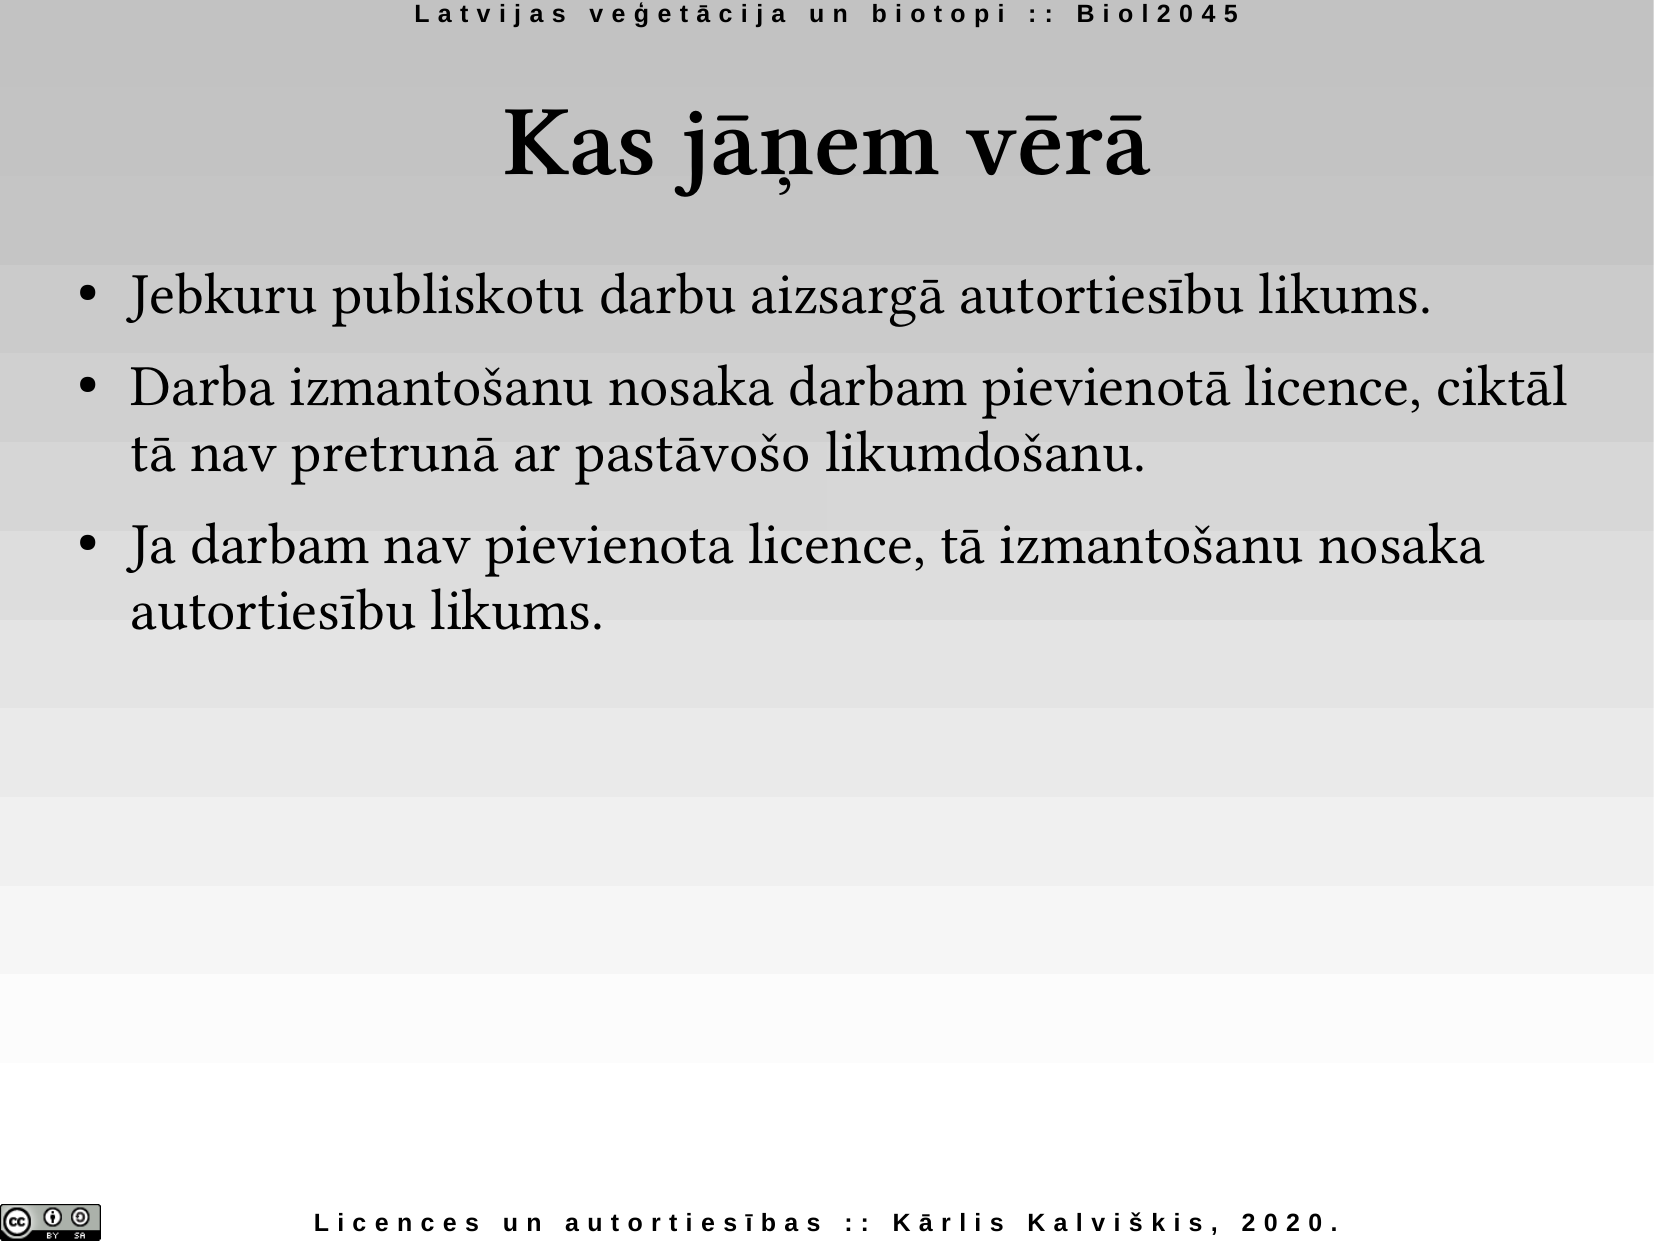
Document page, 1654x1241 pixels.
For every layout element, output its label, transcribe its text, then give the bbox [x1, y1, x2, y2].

list Jebkuru publiskotu darbu aizsargā autortiesību likums. Darba izmantošanu nosaka darbam pievienotā licence, ciktāl tā nav pretrunā ar pastāvošo likumdošanu. Ja darbam nav pievienota licence, tā izmantošanu nosaka autortiesību likums. [59, 261, 1596, 981]
title Kas jāņem vērā [59, 37, 1596, 246]
picture [0, 0, 1654, 1241]
